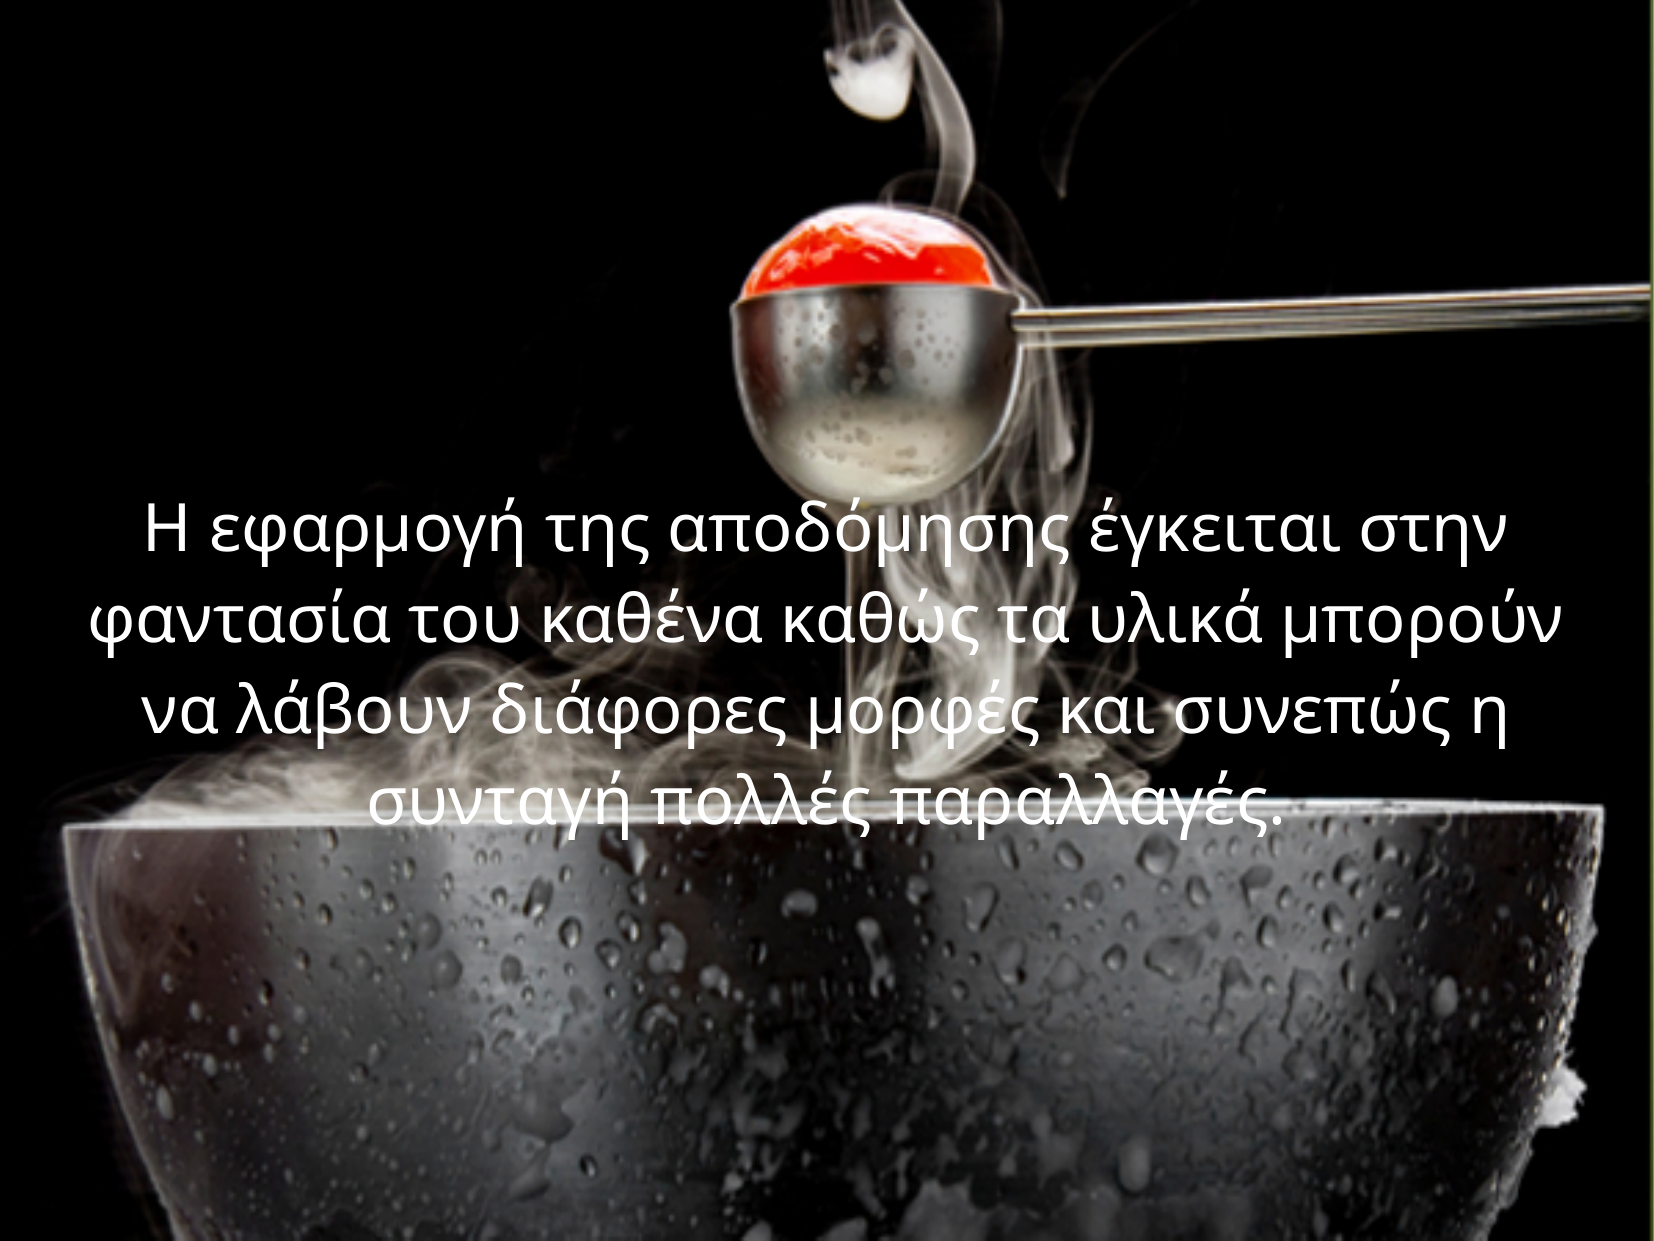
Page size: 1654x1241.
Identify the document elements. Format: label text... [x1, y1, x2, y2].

picture [0, 0, 1654, 1241]
subtitle Η εφαρμογή της αποδόμησης έγκειται στην φαντασία του καθένα καθώς τα υλικά μπορούν να λάβουν διάφορες μορφές και συνεπώς η συνταγή πολλές παραλλαγές. [82, 290, 1571, 1109]
